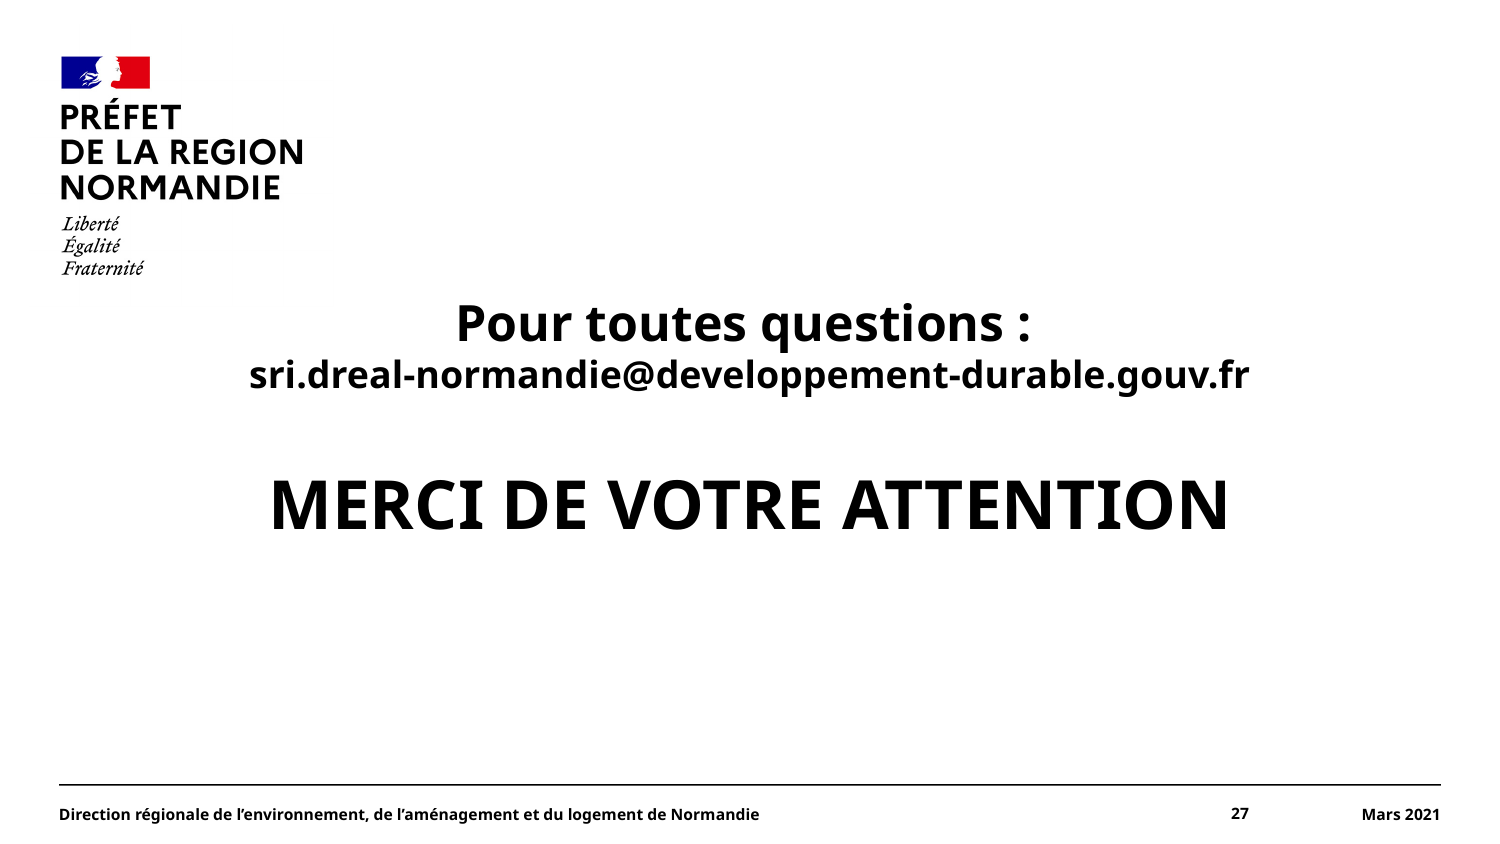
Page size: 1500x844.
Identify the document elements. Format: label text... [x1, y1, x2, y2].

slide_number <numéro> [1027, 784, 1249, 844]
slide_number Mars 2021 [1249, 784, 1441, 844]
picture [29, 24, 334, 307]
footer Direction régionale de l’environnement, de l’aménagement et du logement de Normandie [59, 784, 1027, 844]
list Pour toutes questions : sri.dreal-normandie@developpement-durable.gouv.fr MERCI DE VOTRE ATTENTION [59, 298, 1441, 687]
